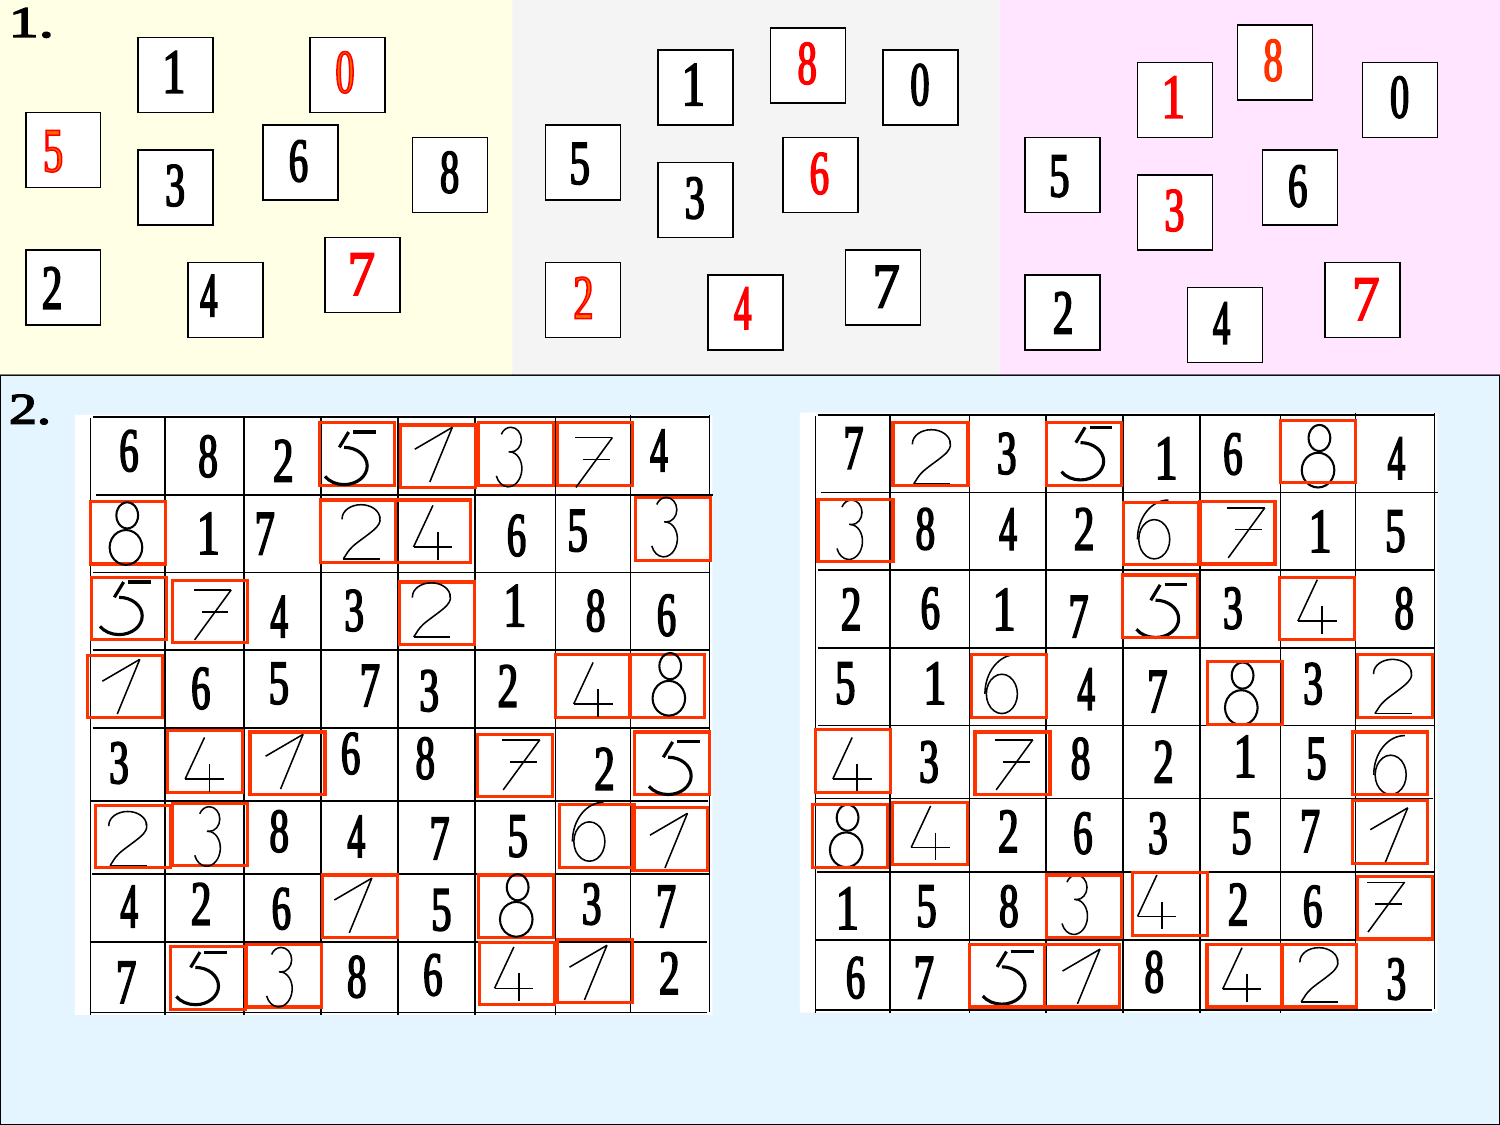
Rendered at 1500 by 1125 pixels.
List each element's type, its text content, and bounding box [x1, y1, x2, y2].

text_box 6 [658, 594, 675, 637]
text_box 6 [1289, 165, 1307, 207]
text_box 3 [1388, 958, 1405, 1000]
text_box 3 [421, 670, 438, 712]
text_box 7 [351, 253, 374, 296]
text_box 3 [1305, 663, 1322, 705]
text_box 5 [837, 662, 854, 705]
text_box 3 [1166, 189, 1183, 232]
text_box 2 [660, 952, 678, 995]
text_box 7 [257, 513, 274, 555]
text_box 8 [1072, 737, 1089, 780]
text_box 2 [192, 883, 210, 925]
text_box 5 [1387, 510, 1404, 553]
text_box 8 [199, 435, 217, 478]
text_box 8 [441, 151, 458, 194]
text_box 4 [1388, 437, 1405, 480]
text_box 0 [911, 64, 928, 106]
text_box 6 [342, 732, 360, 775]
text_box 7 [876, 265, 899, 308]
text_box 7 [916, 956, 933, 999]
text_box 4 [999, 508, 1017, 550]
text_box 8 [417, 737, 434, 780]
text_box 1 [166, 51, 183, 93]
text_box 1 [1237, 735, 1254, 778]
text_box 7 [1071, 595, 1088, 638]
text_box 3 [346, 589, 363, 632]
text_box 2. [11, 394, 34, 424]
text_box 0 [336, 51, 354, 94]
text_box 3 [583, 883, 600, 925]
text_box 2 [1155, 740, 1172, 783]
text_box 6 [424, 954, 442, 996]
text_box 1 [1158, 437, 1175, 480]
text_box 7 [658, 885, 675, 928]
text_box 3 [1149, 812, 1167, 855]
text_box 5 [569, 509, 587, 552]
text_box 8 [917, 508, 934, 550]
text_box 6 [273, 888, 290, 930]
text_box 8 [587, 589, 604, 632]
text_box 1 [685, 63, 703, 106]
text_box 2 [1054, 292, 1072, 334]
text_box 7 [432, 817, 449, 860]
text_box 7 [362, 664, 379, 707]
text_box 6 [192, 667, 210, 710]
text_box 2 [999, 810, 1017, 853]
text_box 5 [433, 889, 450, 931]
text_box 5 [1308, 737, 1325, 780]
text_box 5 [1051, 155, 1068, 198]
text_box 5 [1233, 812, 1250, 855]
text_box 2 [575, 277, 592, 319]
text_box 8 [799, 42, 816, 85]
text_box 4 [200, 274, 217, 317]
text_box 6 [290, 140, 307, 182]
text_box 2 [596, 747, 613, 790]
text_box 7 [846, 427, 863, 469]
text_box 5 [571, 142, 589, 185]
text_box 8 [271, 810, 288, 853]
text_box 2 [43, 267, 61, 309]
text_box 4 [271, 595, 288, 638]
text_box 3 [998, 432, 1015, 475]
text_box [0, 0, 1500, 1125]
text_box 0 [1391, 76, 1408, 119]
text_box 6 [1224, 433, 1242, 475]
text_box 1. [13, 8, 36, 37]
text_box 6 [508, 514, 525, 557]
text_box 8 [1146, 951, 1163, 993]
text_box 1. [42, 32, 50, 38]
text_box 8 [1265, 39, 1282, 82]
text_box 8 [1000, 885, 1018, 928]
text_box 3 [167, 164, 184, 207]
text_box 3 [686, 177, 704, 219]
text_box 6 [847, 956, 864, 999]
text_box 4 [348, 815, 365, 858]
text_box 6 [1074, 812, 1092, 855]
text_box 2 [274, 439, 292, 482]
text_box 1 [1312, 510, 1329, 553]
text_box 6 [1304, 885, 1322, 928]
text_box 7 [1149, 670, 1167, 713]
text_box 5 [918, 885, 936, 928]
text_box 4 [734, 287, 751, 330]
text_box 7 [1302, 810, 1319, 852]
text_box 2 [1075, 508, 1093, 550]
text_box 7 [1355, 278, 1378, 321]
text_box 3 [111, 742, 128, 784]
text_box 1 [507, 584, 524, 627]
text_box 6 [121, 430, 138, 472]
text_box 6 [922, 587, 939, 630]
text_box 4 [121, 885, 138, 928]
text_box 1 [839, 887, 857, 930]
text_box 7 [118, 961, 136, 1004]
text_box 2 [499, 665, 516, 707]
text_box 6 [811, 152, 828, 195]
text_box 5 [45, 130, 62, 173]
text_box 8 [1396, 587, 1413, 630]
text_box 4 [1078, 668, 1095, 710]
text_box 3 [1224, 587, 1242, 630]
text_box 2 [1229, 883, 1247, 926]
text_box 8 [348, 955, 365, 998]
text_box 1 [1165, 76, 1182, 118]
text_box 5 [271, 662, 288, 705]
text_box 2. [40, 418, 48, 425]
text_box 5 [509, 815, 527, 858]
text_box 1 [200, 512, 218, 555]
text_box 3 [921, 741, 938, 783]
text_box 1 [996, 588, 1013, 631]
text_box 1 [927, 662, 944, 705]
text_box 2 [842, 588, 860, 631]
text_box 4 [1213, 302, 1230, 344]
text_box 4 [650, 429, 668, 472]
